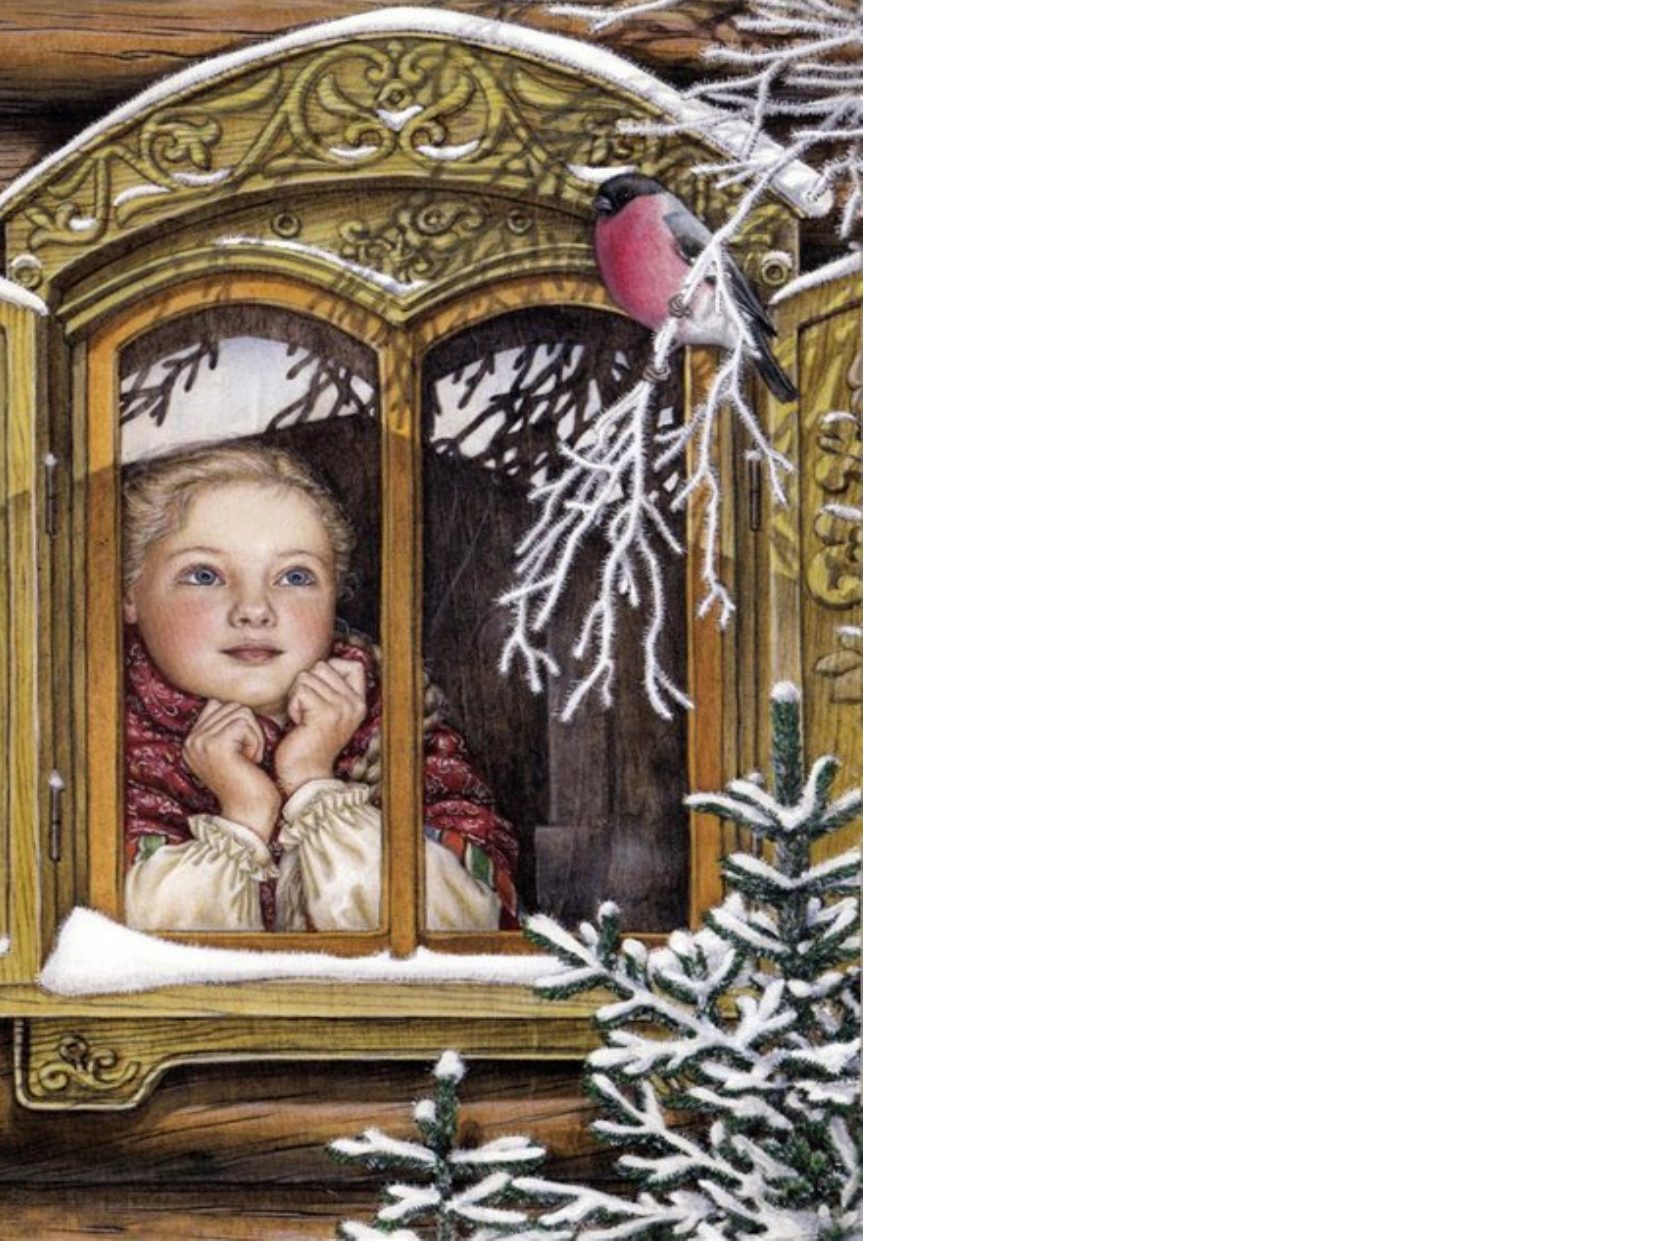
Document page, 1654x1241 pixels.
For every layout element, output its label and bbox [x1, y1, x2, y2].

picture [0, 0, 863, 1241]
